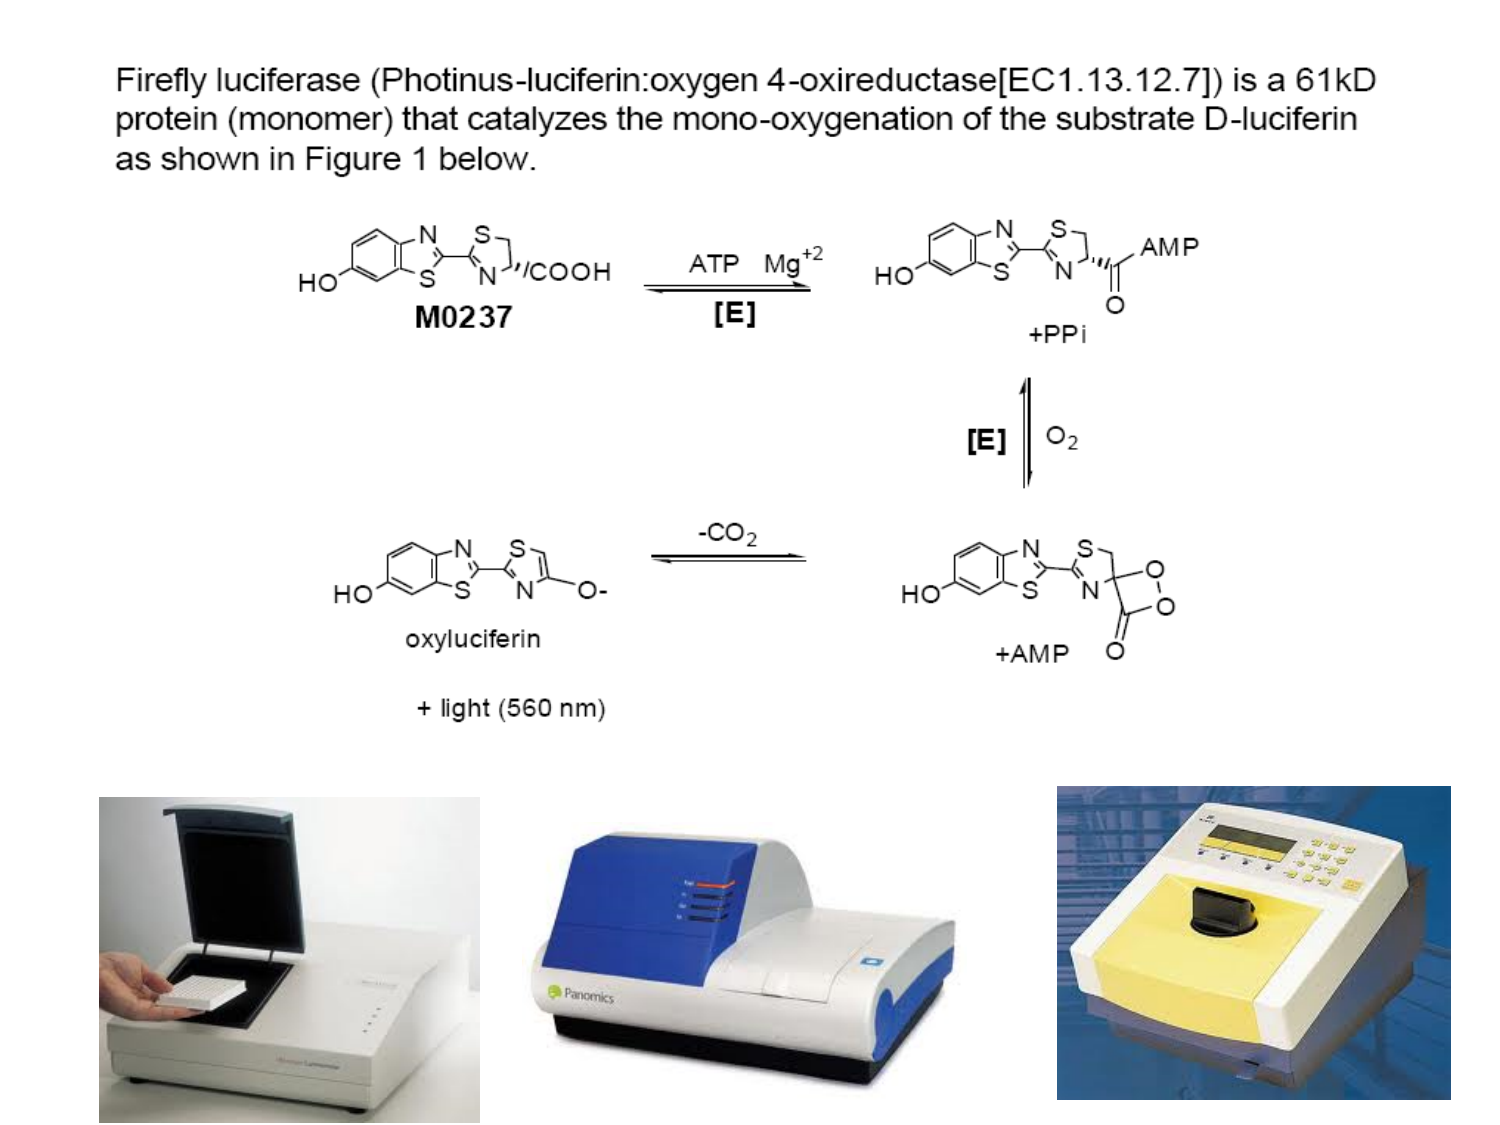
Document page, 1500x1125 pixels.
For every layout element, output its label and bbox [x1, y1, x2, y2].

picture [1057, 786, 1451, 1100]
picture [86, 54, 1403, 732]
picture [522, 822, 967, 1100]
picture [99, 797, 480, 1123]
